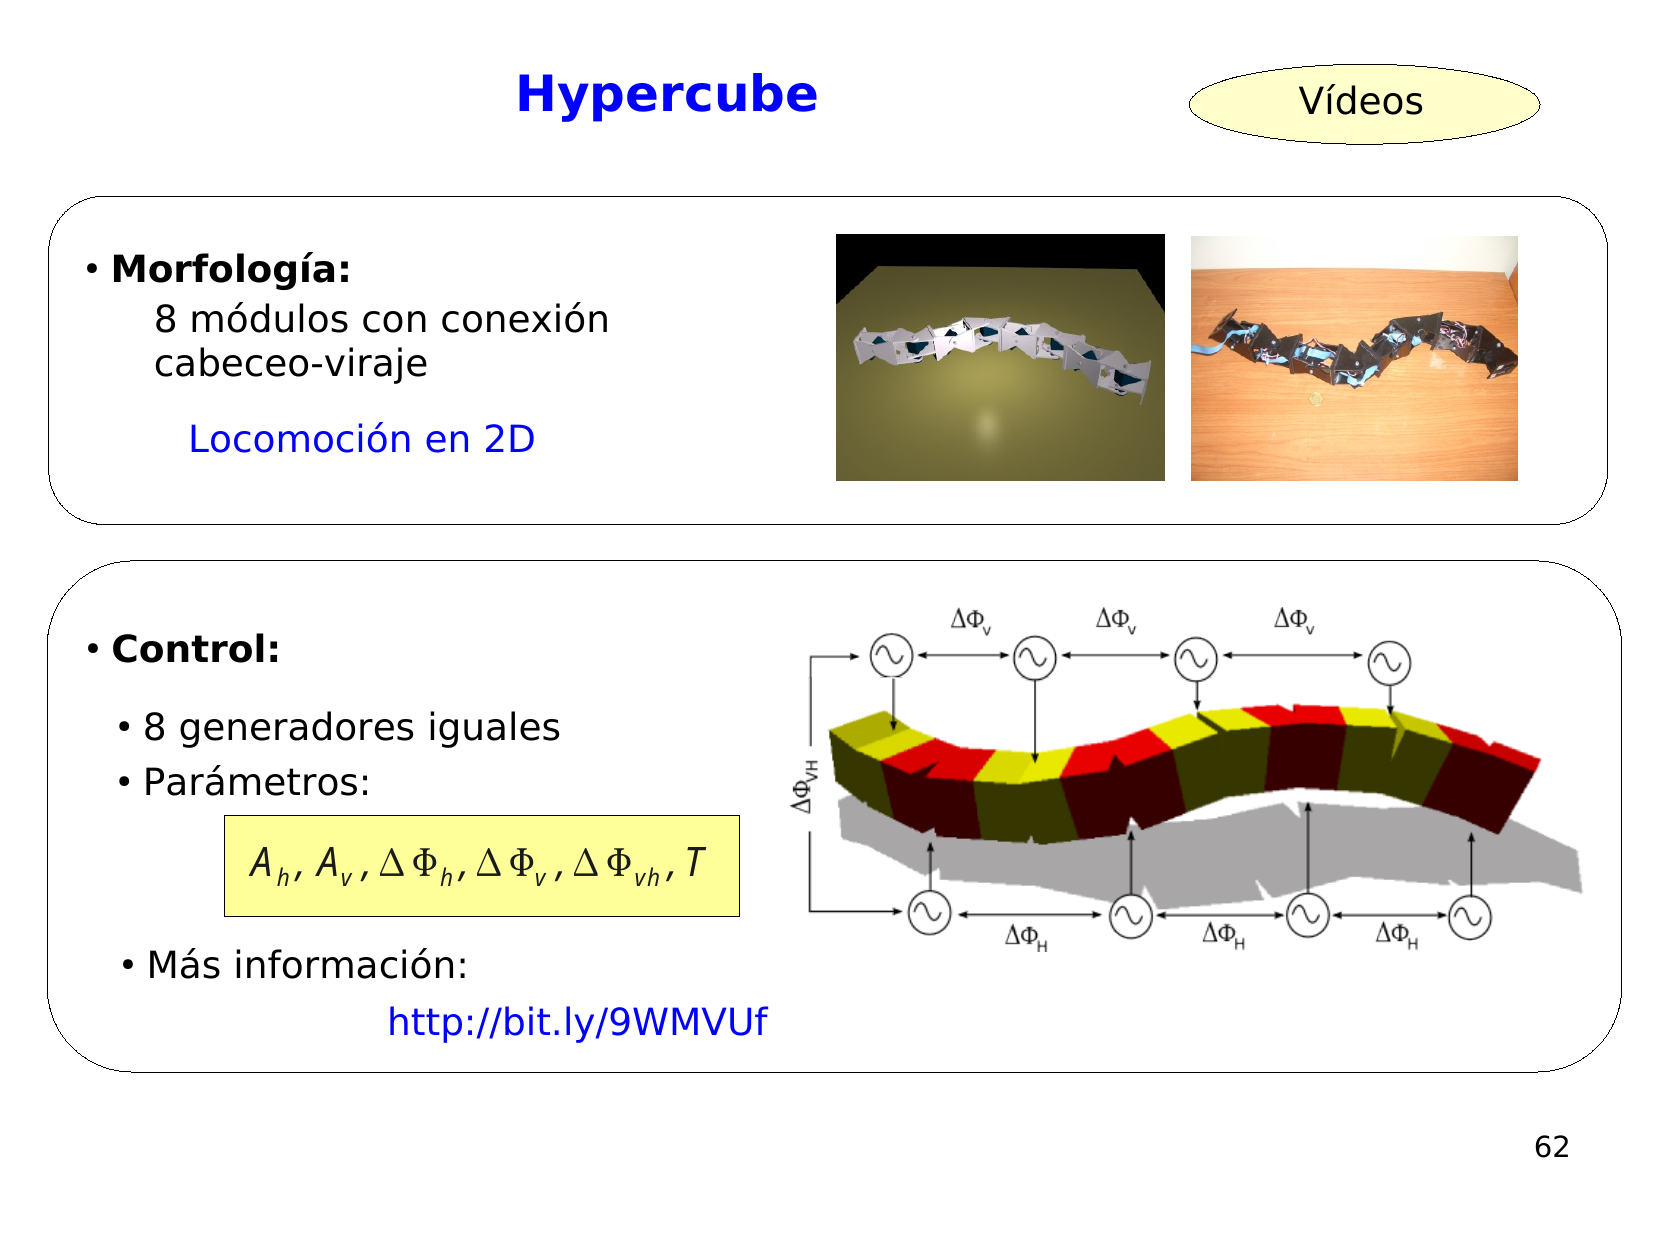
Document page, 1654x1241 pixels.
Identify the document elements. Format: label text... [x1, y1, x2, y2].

picture [1191, 236, 1518, 481]
text_box [224, 815, 740, 917]
text_box 8 módulos con conexión cabeceo-viraje [138, 290, 753, 393]
chart [236, 837, 716, 892]
text_box Control: [71, 620, 297, 679]
picture [790, 607, 1607, 952]
text_box Más información: [106, 936, 781, 995]
text_box Vídeos [1283, 72, 1440, 132]
text_box http://bit.ly/9WMVUf [372, 993, 784, 1053]
text_box Morfología: [70, 240, 381, 299]
text_box Hypercube [500, 57, 835, 131]
text_box Locomoción en 2D [173, 410, 552, 469]
text_box 8 generadores iguales Parámetros: [102, 698, 777, 813]
text_box [1189, 64, 1541, 145]
picture [836, 234, 1165, 481]
